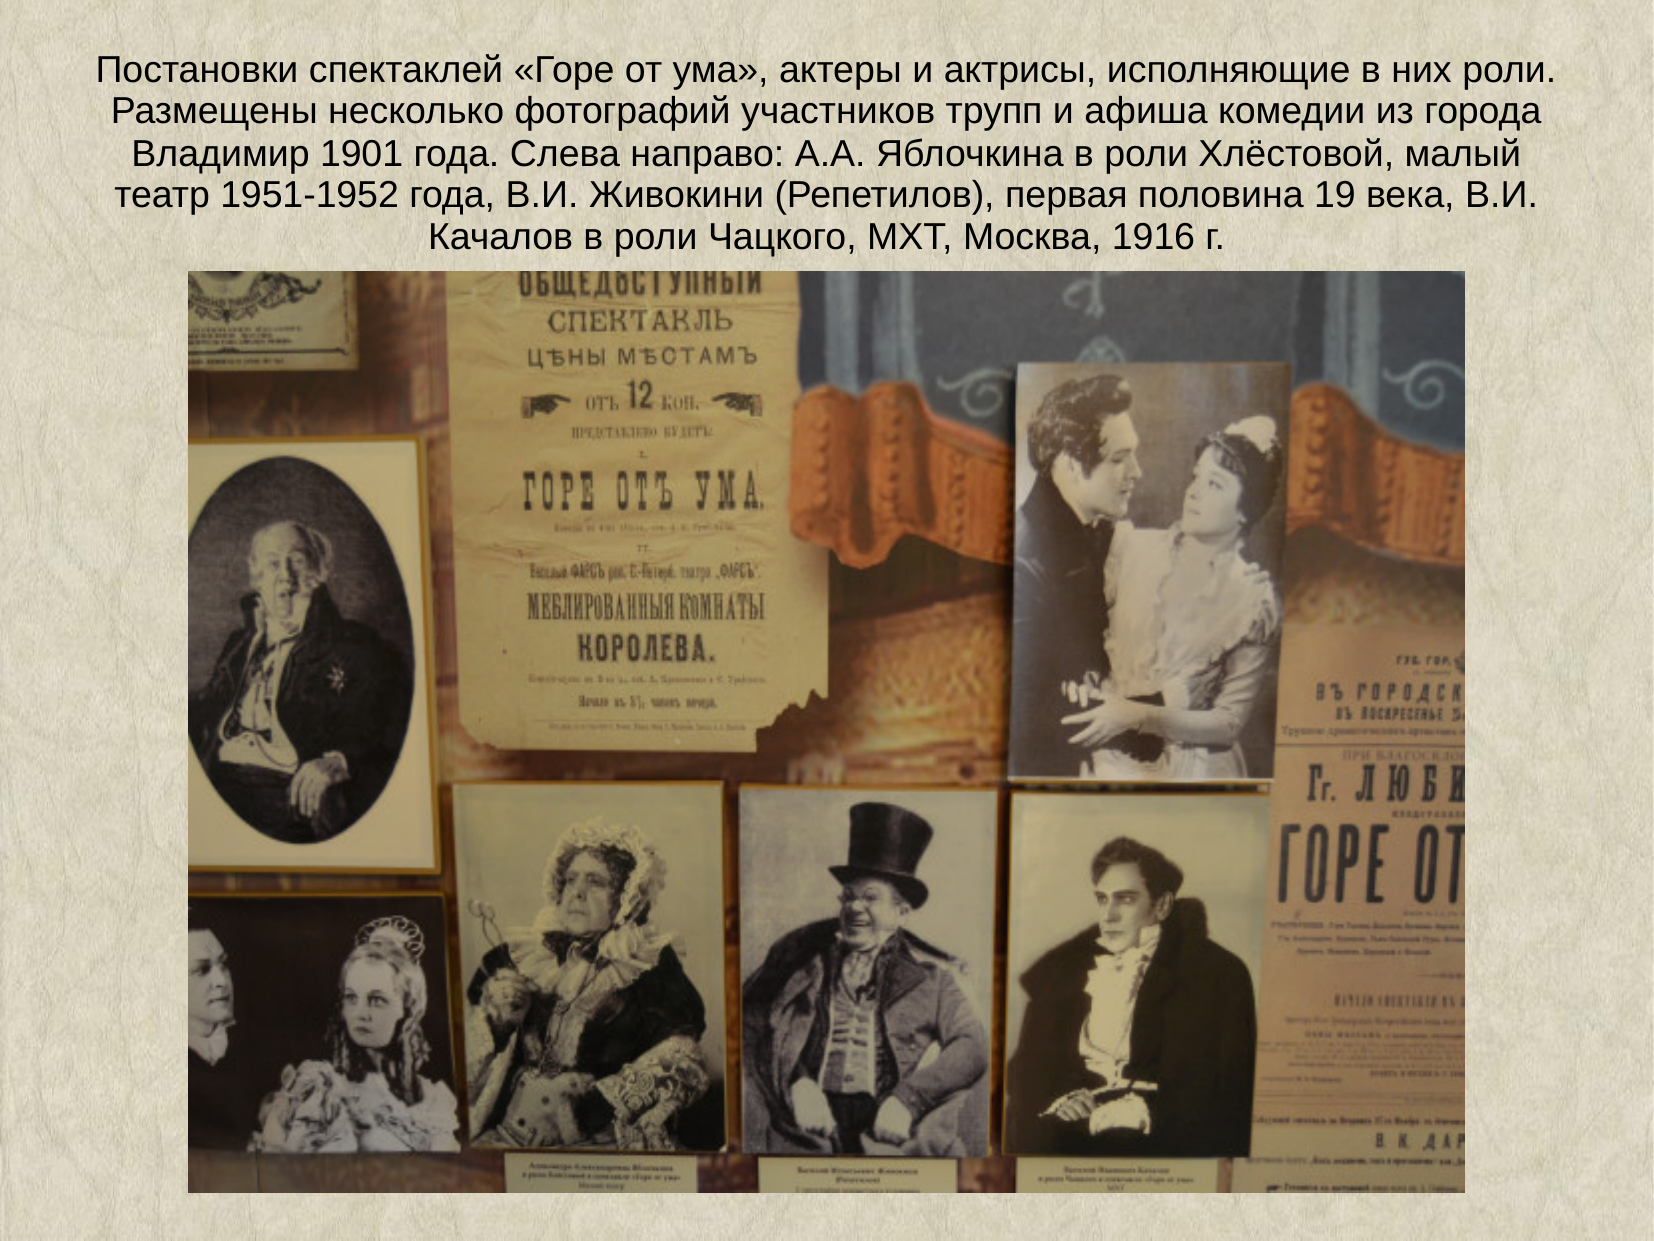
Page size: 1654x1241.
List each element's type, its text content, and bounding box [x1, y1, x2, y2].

picture [0, 0, 1654, 1241]
title Постановки спектаклей «Горе от ума», актеры и актрисы, исполняющие в них роли. Размещены несколько фотографий участников трупп и афиша комедии из города Владимир 1901 года. Слева направо: А.А. Яблочкина в роли Хлёстовой, малый театр 1951-1952 года, В.И. Живокини (Репетилов), первая половина 19 века, В.И. Качалов в роли Чацкого, МХТ, Москва, 1916 г. [82, 47, 1571, 259]
